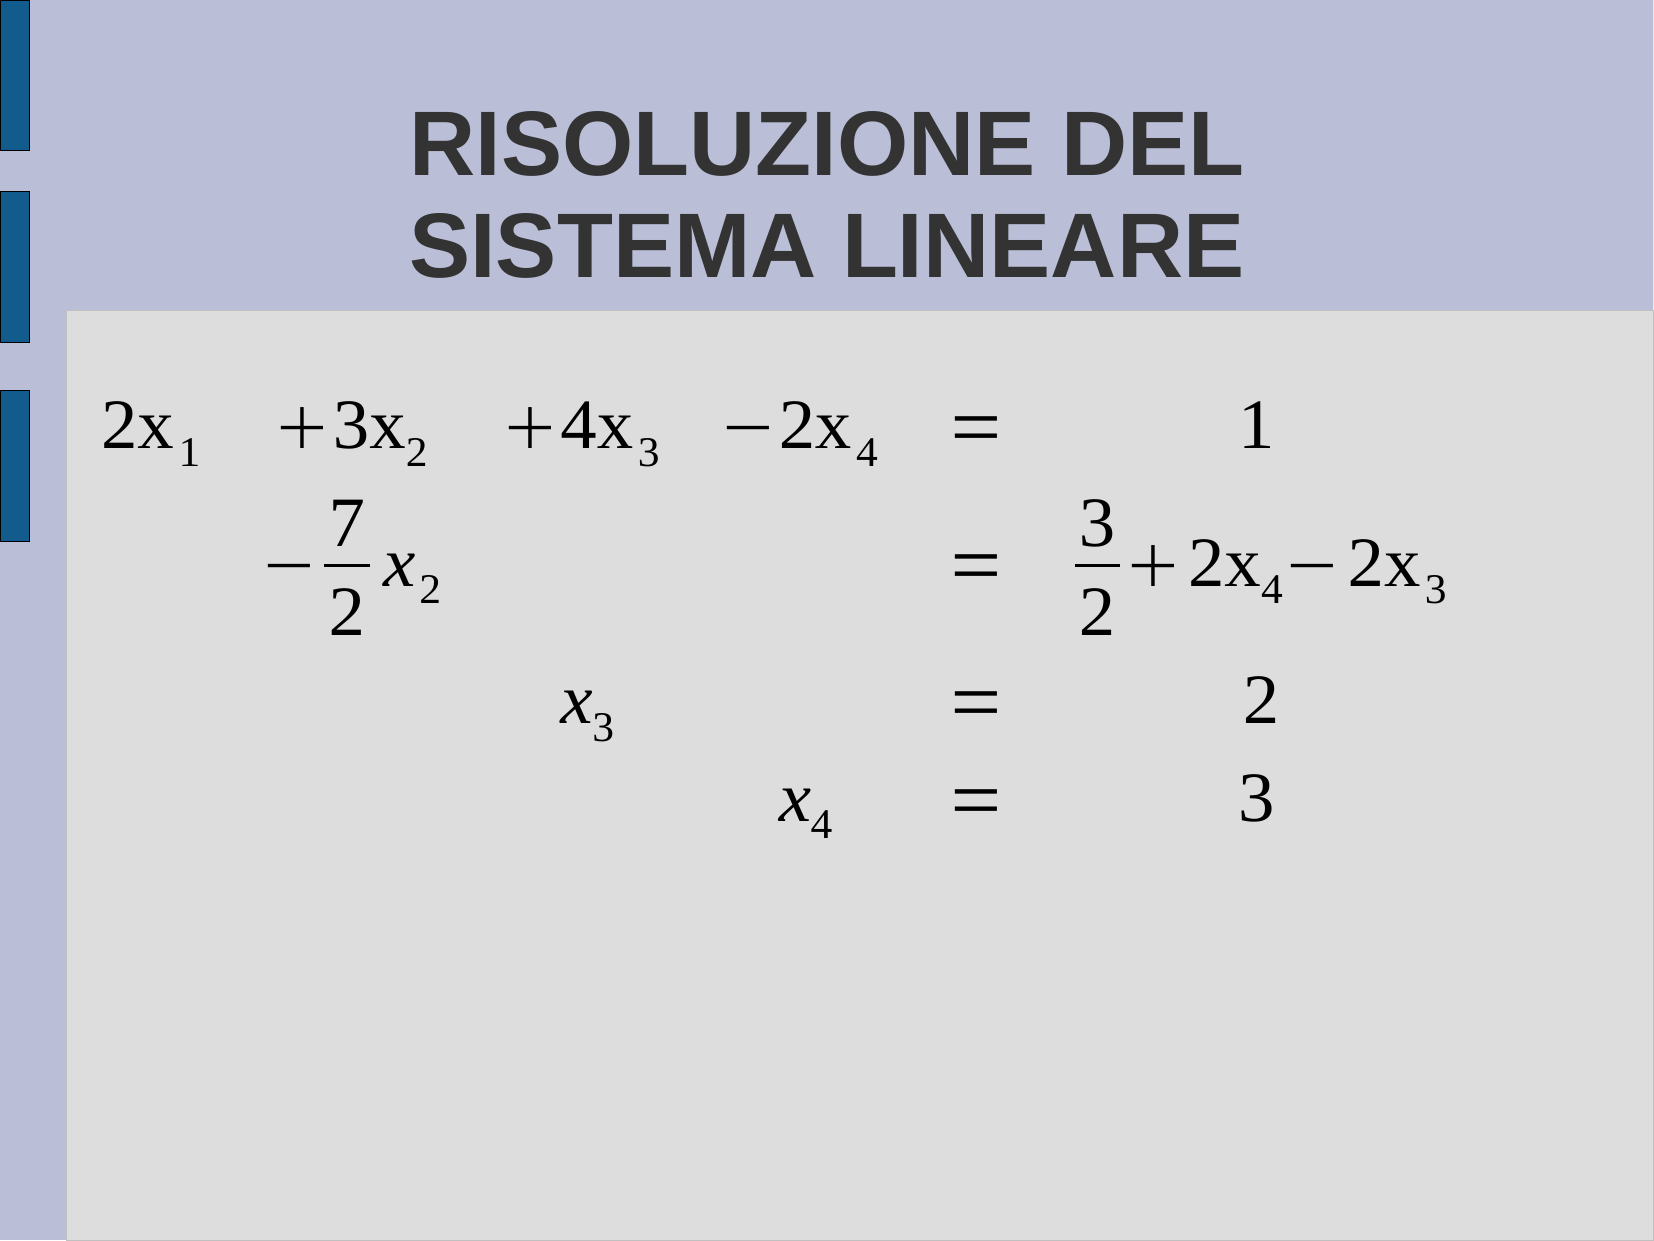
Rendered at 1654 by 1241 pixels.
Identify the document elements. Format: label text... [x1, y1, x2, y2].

title RISOLUZIONE DEL SISTEMA LINEARE [121, 92, 1534, 298]
chart [82, 378, 1463, 849]
